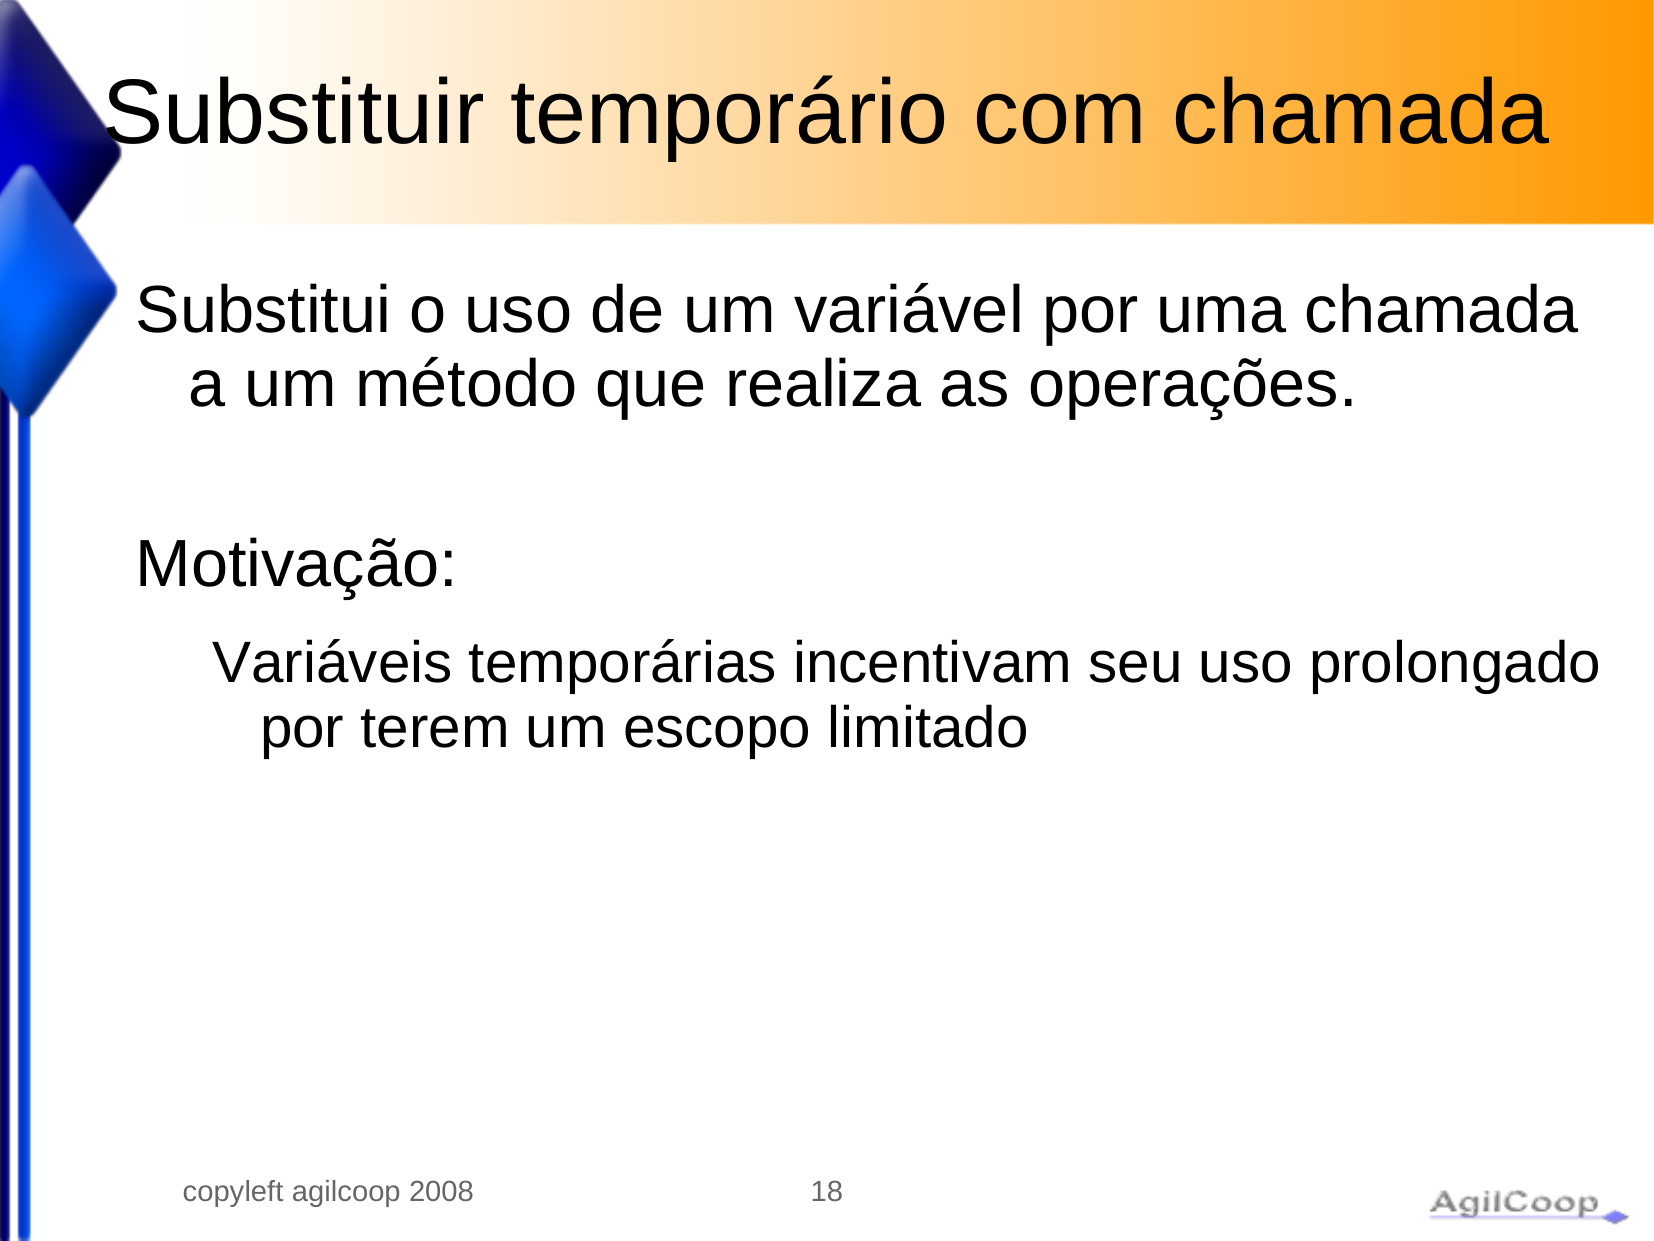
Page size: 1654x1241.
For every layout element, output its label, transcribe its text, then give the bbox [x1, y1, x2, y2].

picture [0, 0, 1654, 1241]
title Substituir temporário com chamada [82, 15, 1571, 208]
list Substitui o uso de um variável por uma chamada a um método que realiza as operações. Motivação: Variáveis temporárias incentivam seu uso prolongado por terem um escopo limitado [118, 271, 1607, 1108]
